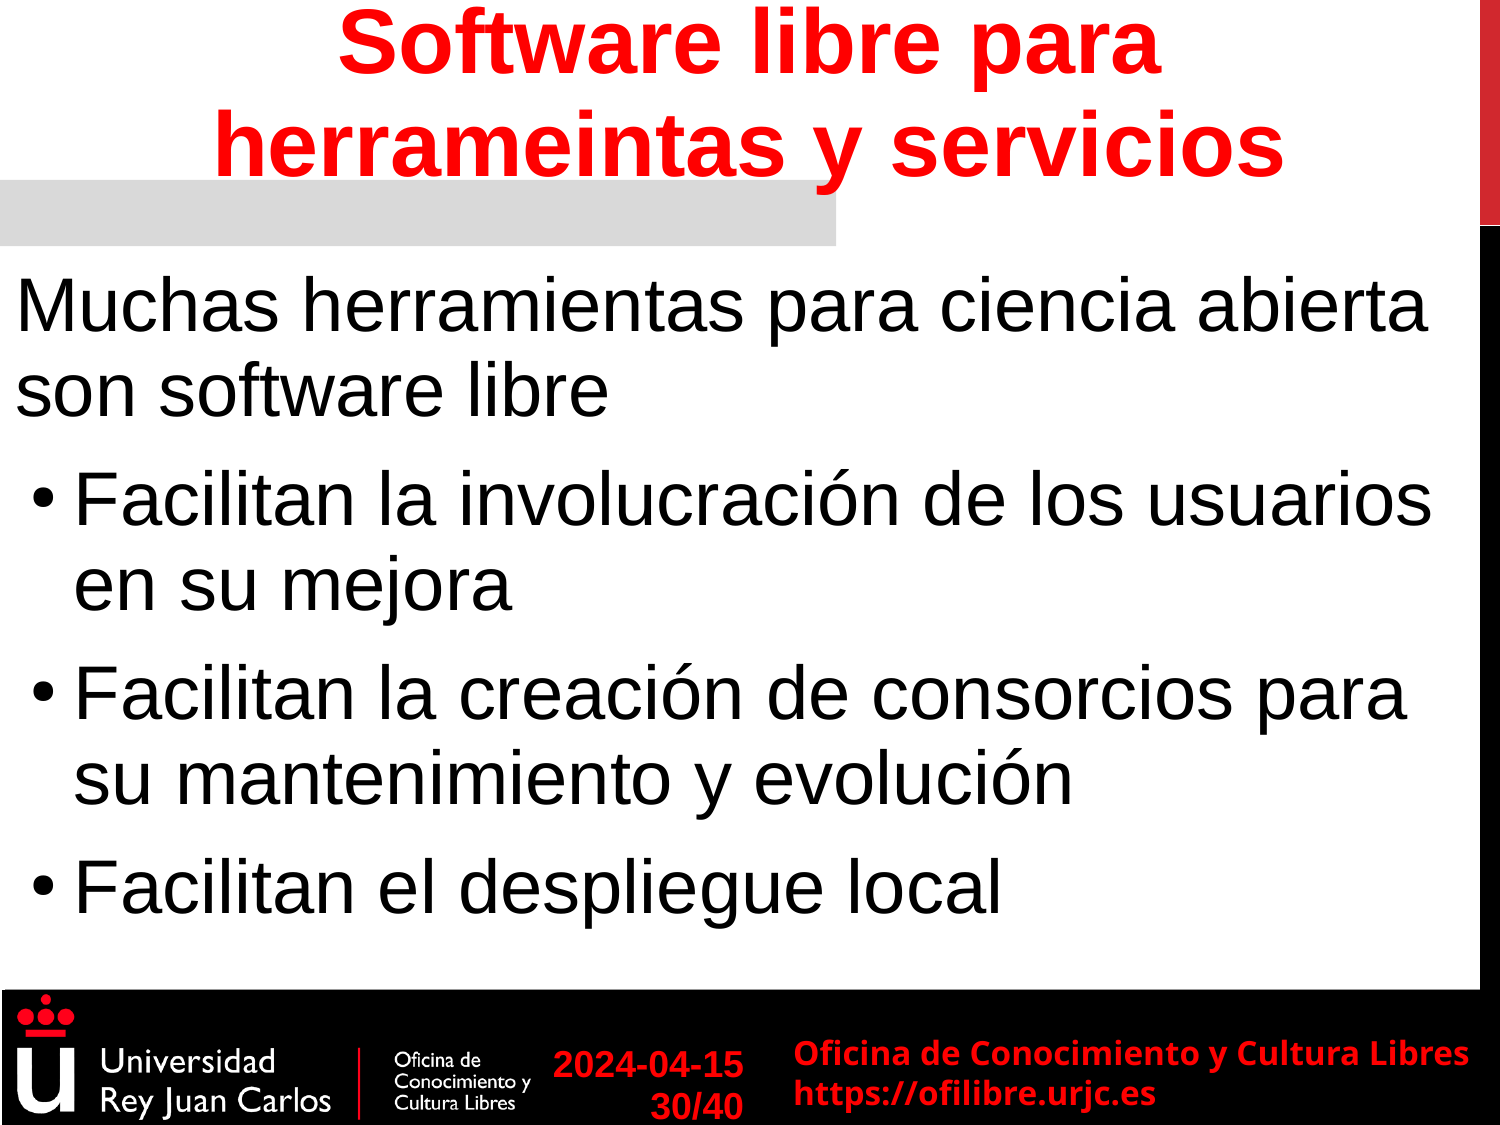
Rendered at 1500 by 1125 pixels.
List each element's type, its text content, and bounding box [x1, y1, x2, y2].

picture [17, 994, 531, 1120]
title Software libre para herrameintas y servicios [75, 0, 1425, 197]
list Muchas herramientas para ciencia abierta son software libre Facilitan la involucración de los usuarios en su mejora Facilitan la creación de consorcios para su mantenimiento y evolución Facilitan el despliegue local [15, 263, 1486, 931]
